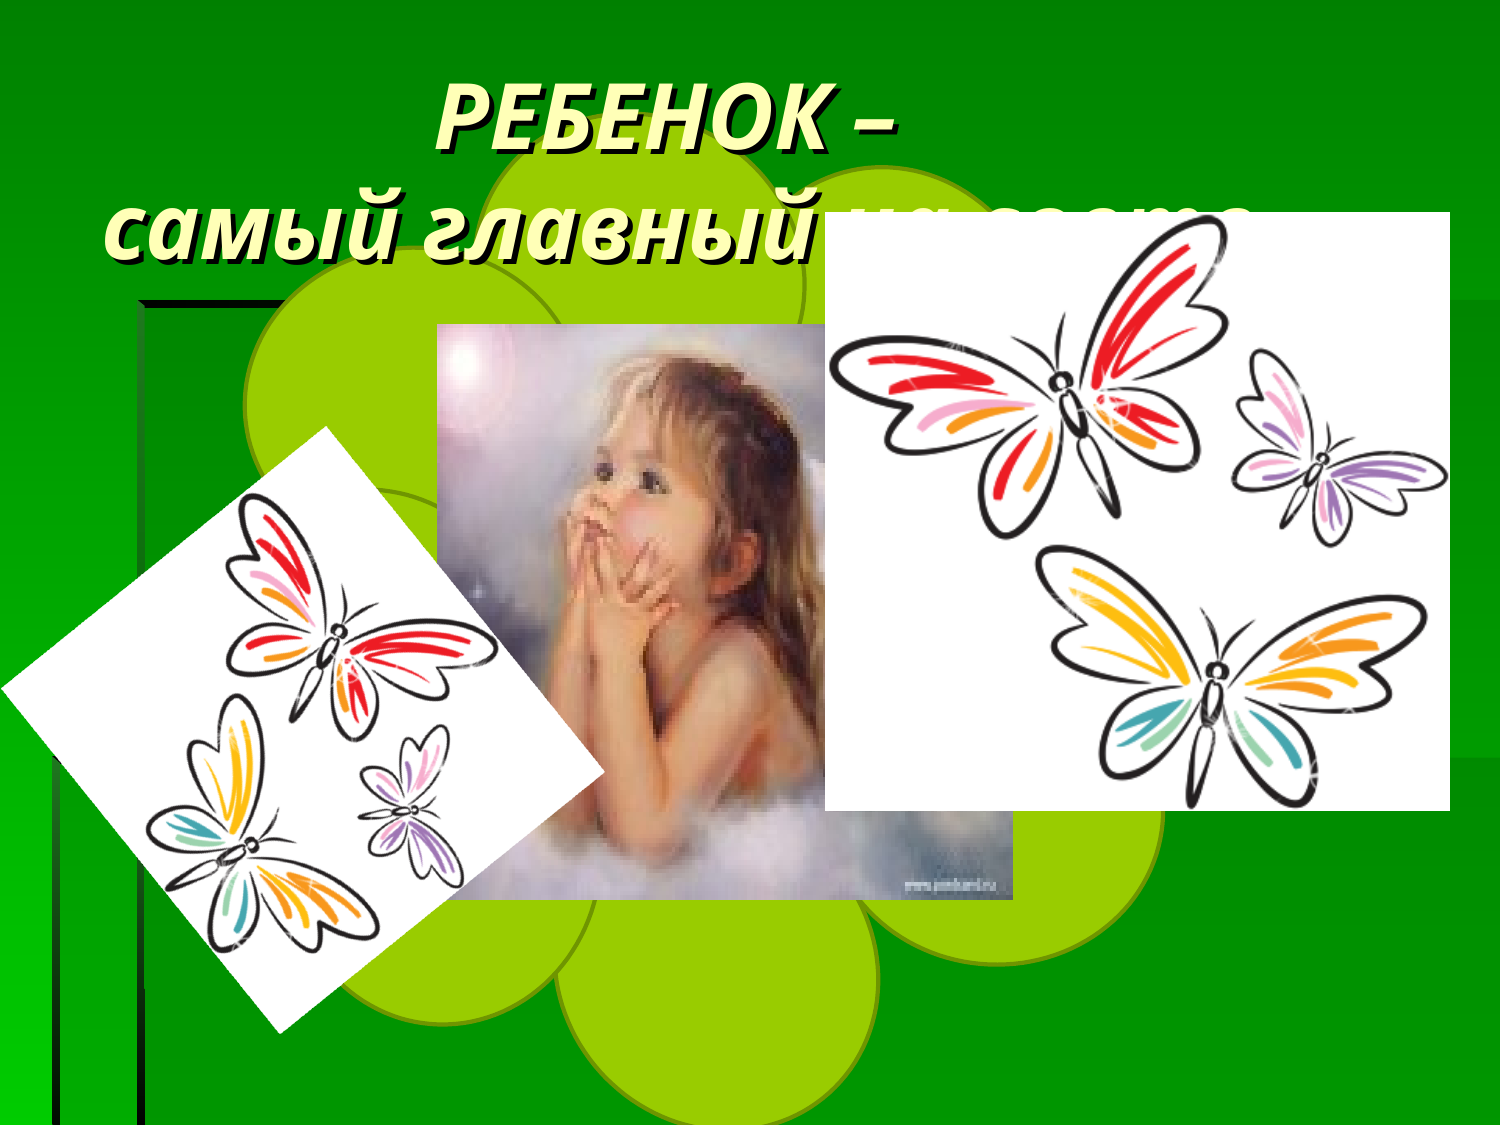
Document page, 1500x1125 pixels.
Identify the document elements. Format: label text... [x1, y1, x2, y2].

text_box [342, 811, 1164, 1125]
title РЕБЕНОК – самый главный на свете [62, 50, 1438, 285]
text_box [244, 285, 825, 562]
picture [0, 212, 1450, 1034]
